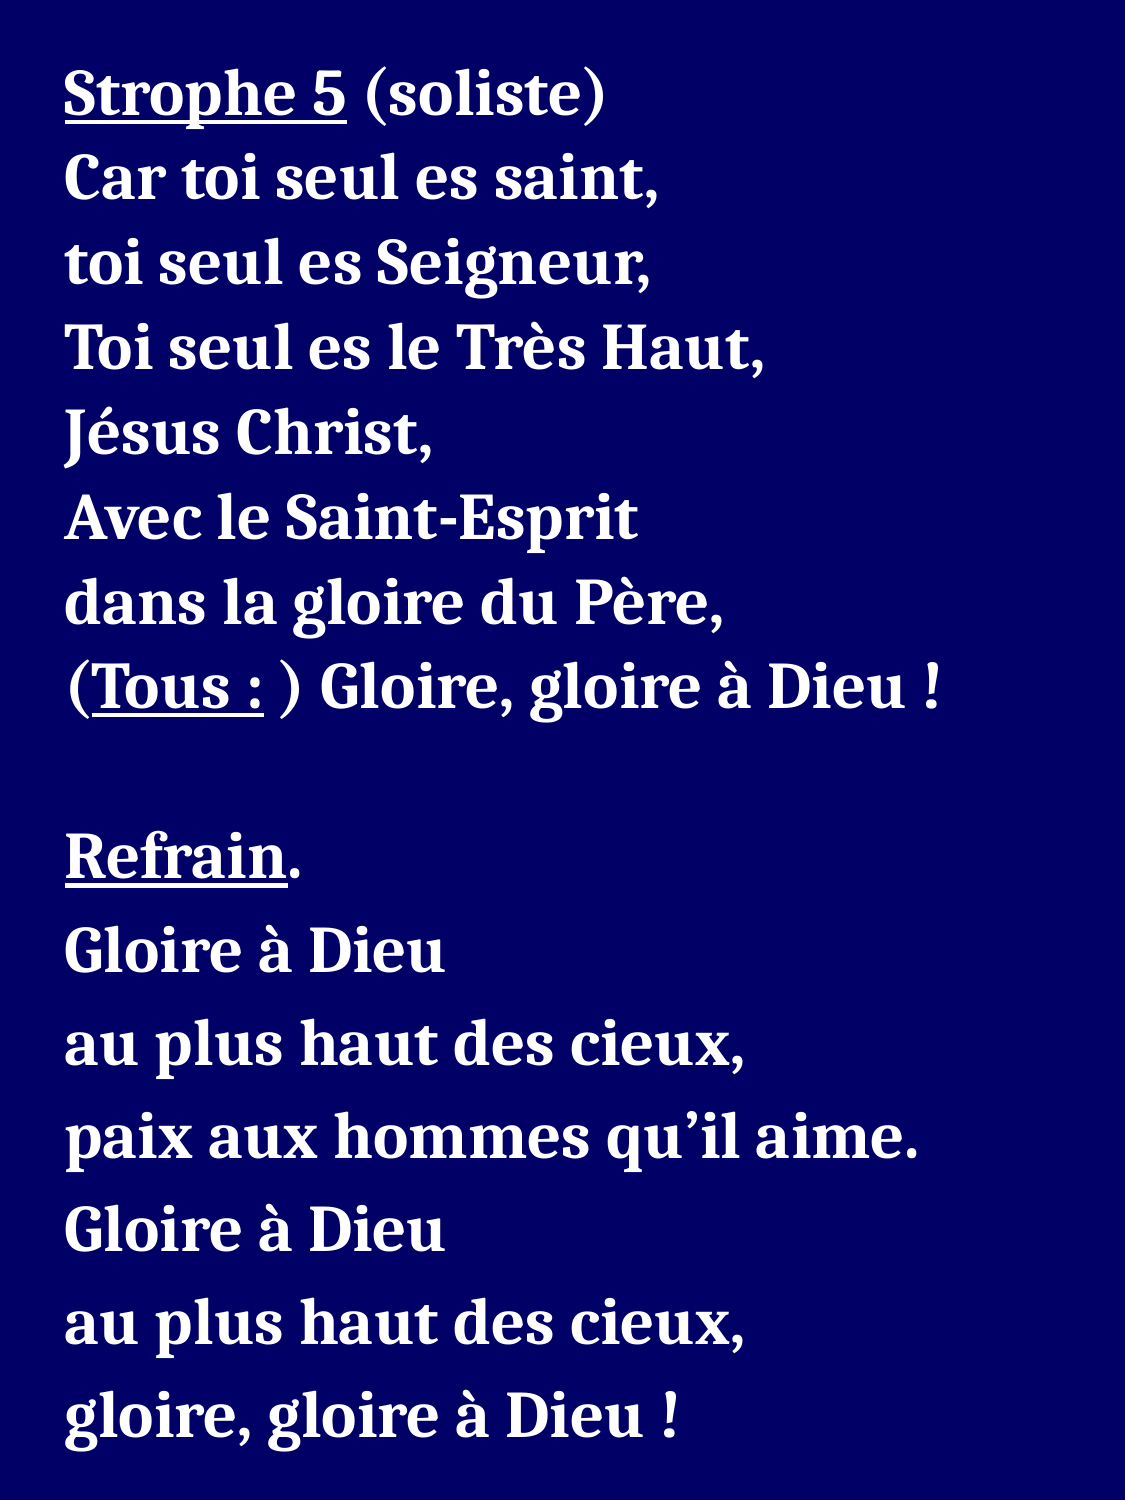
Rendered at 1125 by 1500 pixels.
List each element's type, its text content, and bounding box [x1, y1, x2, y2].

text_box Strophe 5 (soliste) Car toi seul es saint, toi seul es Seigneur, Toi seul es le Très Haut, Jésus Christ, Avec le Saint-Esprit dans la gloire du Père, (Tous : ) Gloire, gloire à Dieu ! Refrain. Gloire à Dieu au plus haut des cieux, paix aux hommes qu’il aime. Gloire à Dieu au plus haut des cieux, gloire, gloire à Dieu ! [47, 41, 1125, 1465]
